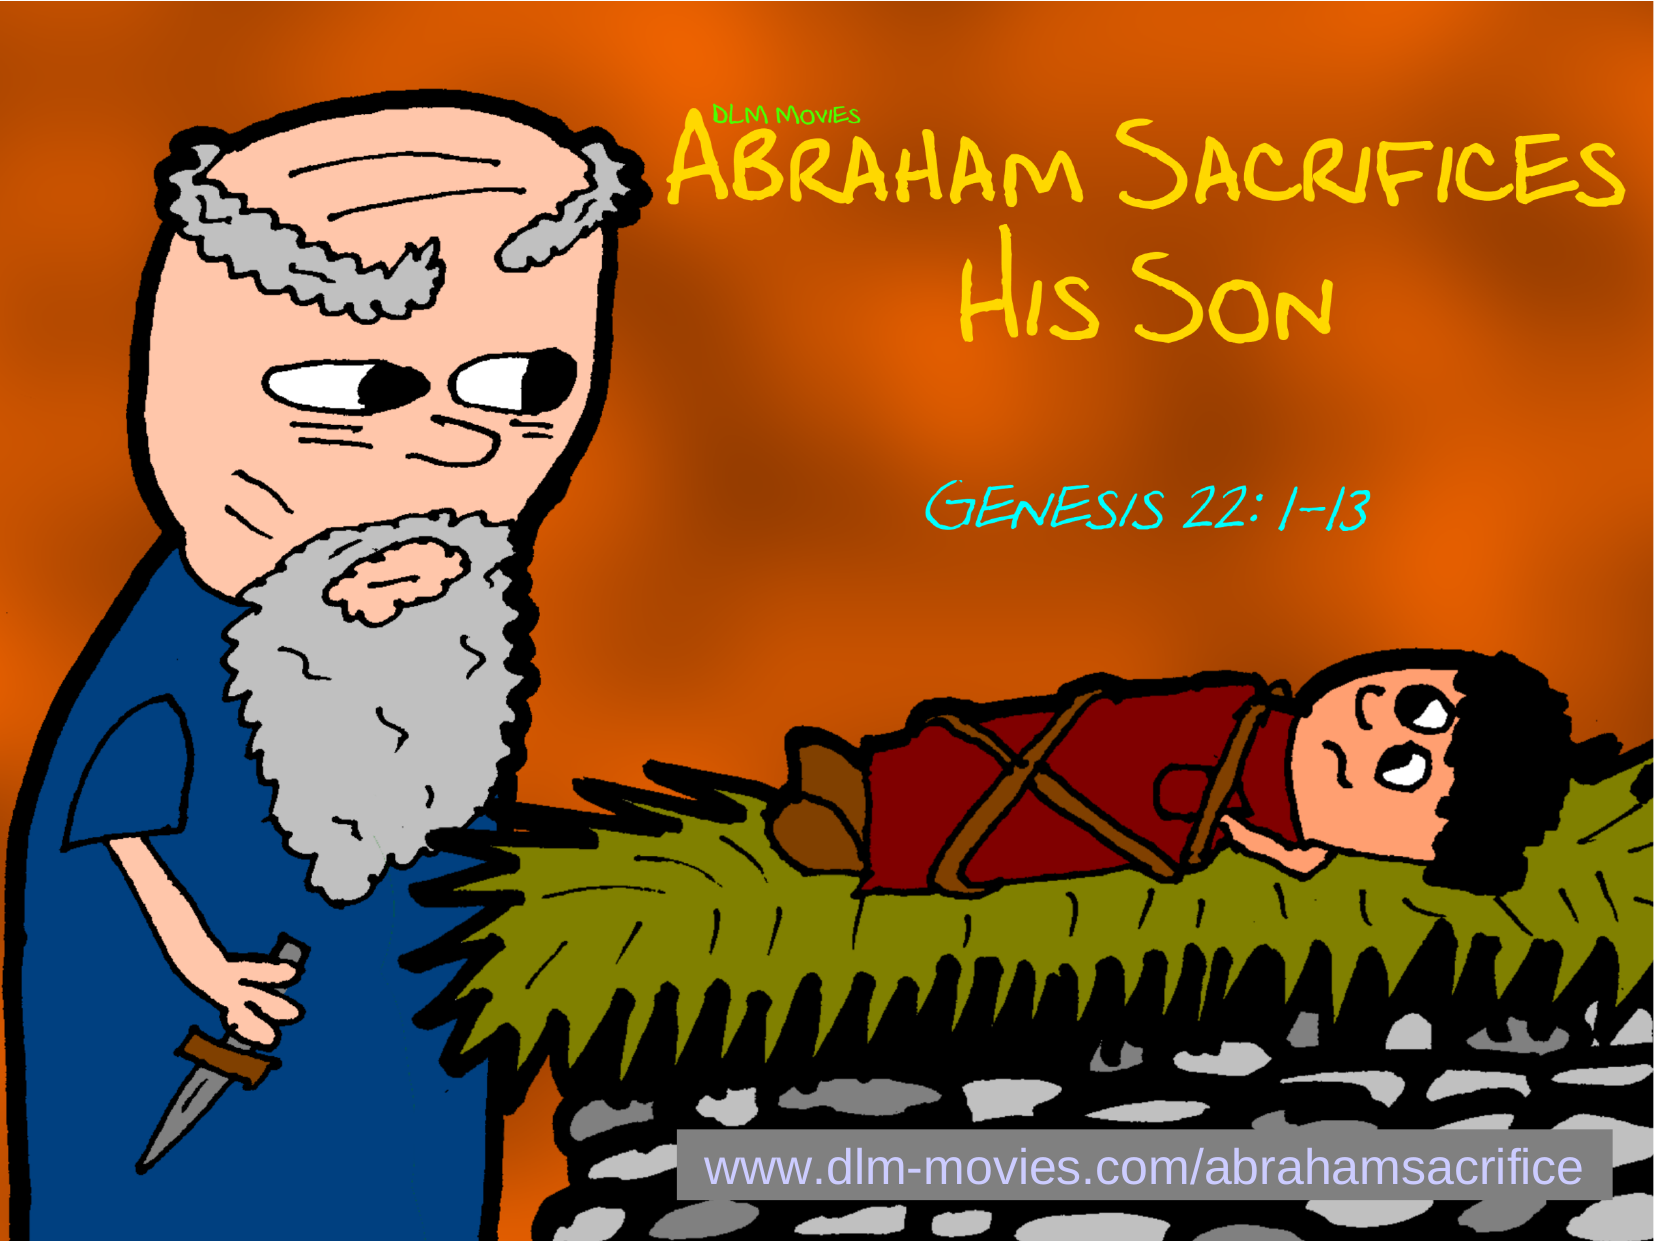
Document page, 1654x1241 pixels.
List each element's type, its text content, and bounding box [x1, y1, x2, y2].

text_box www.dlm-movies.com/abrahamsacrifice [676, 1129, 1613, 1201]
picture [0, 1, 1654, 1241]
